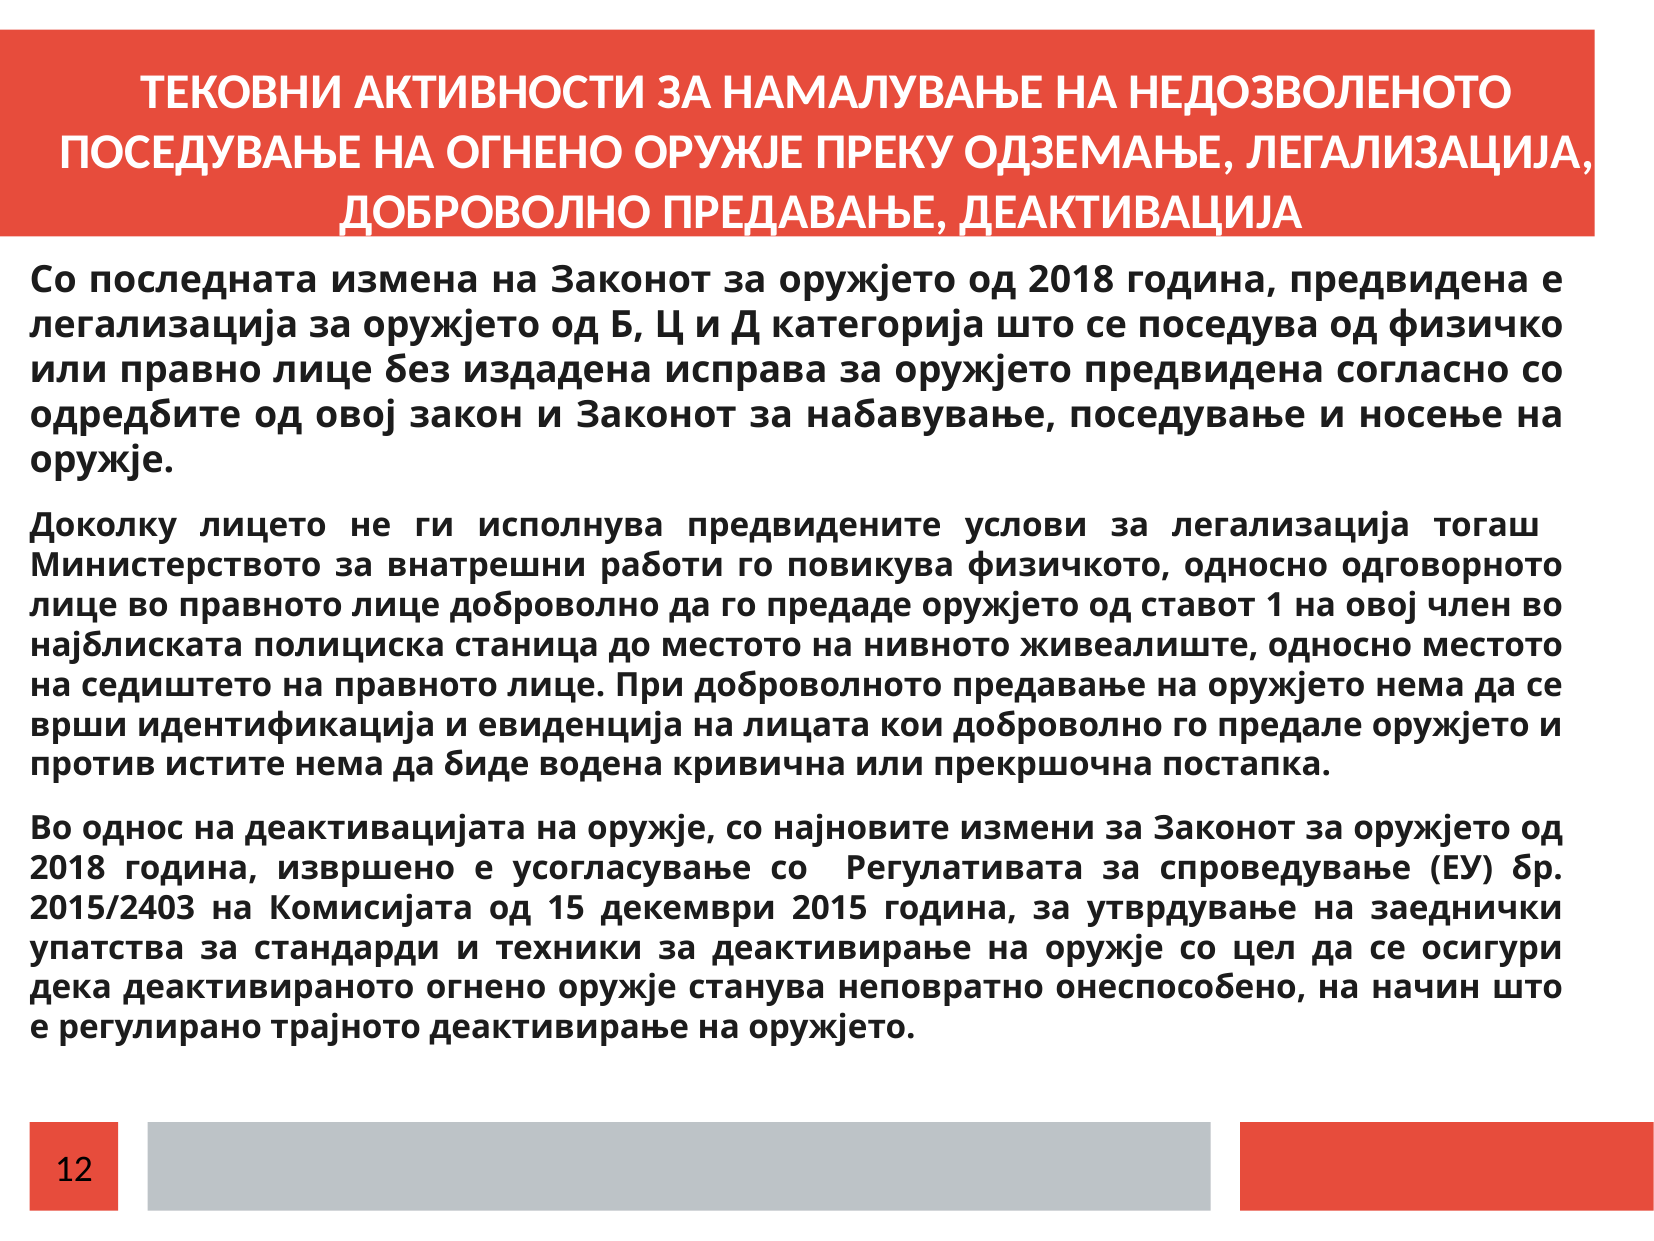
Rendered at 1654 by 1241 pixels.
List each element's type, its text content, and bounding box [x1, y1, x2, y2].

title ТЕКОВНИ АКТИВНОСТИ ЗА НАМАЛУВАЊЕ НА НЕДОЗВОЛЕНОТО ПОСЕДУВАЊЕ НА ОГНЕНО ОРУЖЈЕ ПРЕКУ ОДЗЕМАЊЕ, ЛЕГАЛИЗАЦИЈА, ДОБРОВОЛНО ПРЕДАВАЊЕ, ДЕАКТИВАЦИЈА [59, 59, 1595, 231]
text_box [29, 1122, 119, 1211]
list Со последната измена на Законот за оружјето од 2018 година, предвидена е легализација за оружјето од Б, Ц и Д категорија што се поседува од физичко или правно лице без издадена исправа за оружјето предвидена согласно со одредбите од овој закон и Законот за набавување, поседување и носење на оружје. Доколку лицето не ги исполнува предвидените услови за легализација тогаш Министерството за внатрешни работи го повикува физичкото, односно одговорното лице во правното лице доброволно да го предаде оружјето од ставот 1 на овој член во најблиската полициска станица до местото на нивното живеалиште, односно местото на седиштето на правното лице. При доброволното предавање на оружјето нема да се врши идентификација и евиденција на лицата кои доброволно го предале оружјето и против истите нема да биде водена кривична или прекршочна постапка. Во однос на деактивацијата на оружје, со најновите измени за Законот за оружјето од 2018 година, извршено е усогласување со Регулативата за спроведување (ЕУ) бр. 2015/2403 на Комисијата од 15 декември 2015 година, за утврдување на заеднички упатства за стандарди и техники за деактивирање на оружје со цел да се осигури дека деактивираното огнено оружје станува неповратно онеспособено, на начин што е регулирано трајното деактивирање на оружјето. [29, 254, 1565, 1093]
